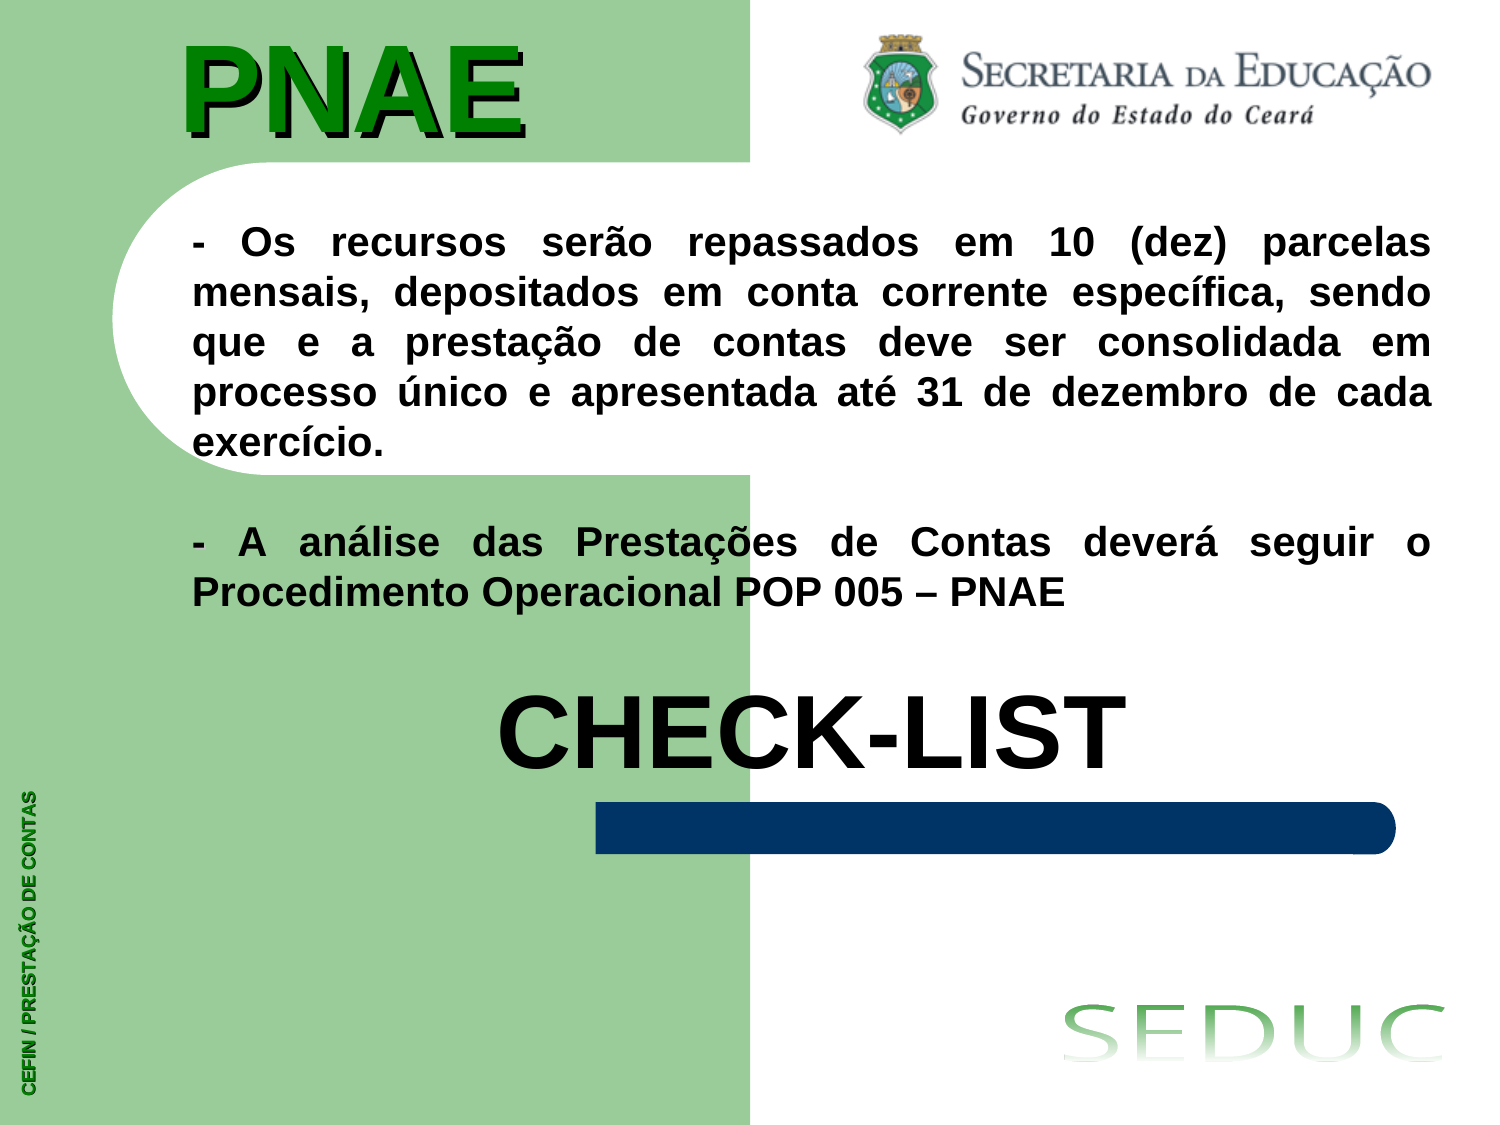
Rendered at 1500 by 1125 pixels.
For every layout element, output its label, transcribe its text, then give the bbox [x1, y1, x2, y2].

text_box SEDUC [1293, 1004, 1362, 1063]
text_box SEDUC [1204, 1004, 1275, 1063]
text_box SEDUC [1136, 1004, 1186, 1063]
text_box - Os recursos serão repassados em 10 (dez) parcelas mensais, depositados em conta corrente específica, sendo que e a prestação de contas deve ser consolidada em processo único e apresentada até 31 de dezembro de cada exercício. - A análise das Prestações de Contas deverá seguir o Procedimento Operacional POP 005 – PNAE CHECK-LIST [177, 206, 1447, 355]
text_box CEFIN / PRESTAÇÃO DE CONTAS [6, 767, 60, 1125]
picture [848, 22, 1447, 148]
text_box SEDUC [1062, 1003, 1119, 1063]
text_box PNAE [118, 0, 621, 178]
text_box SEDUC [1379, 1003, 1447, 1063]
